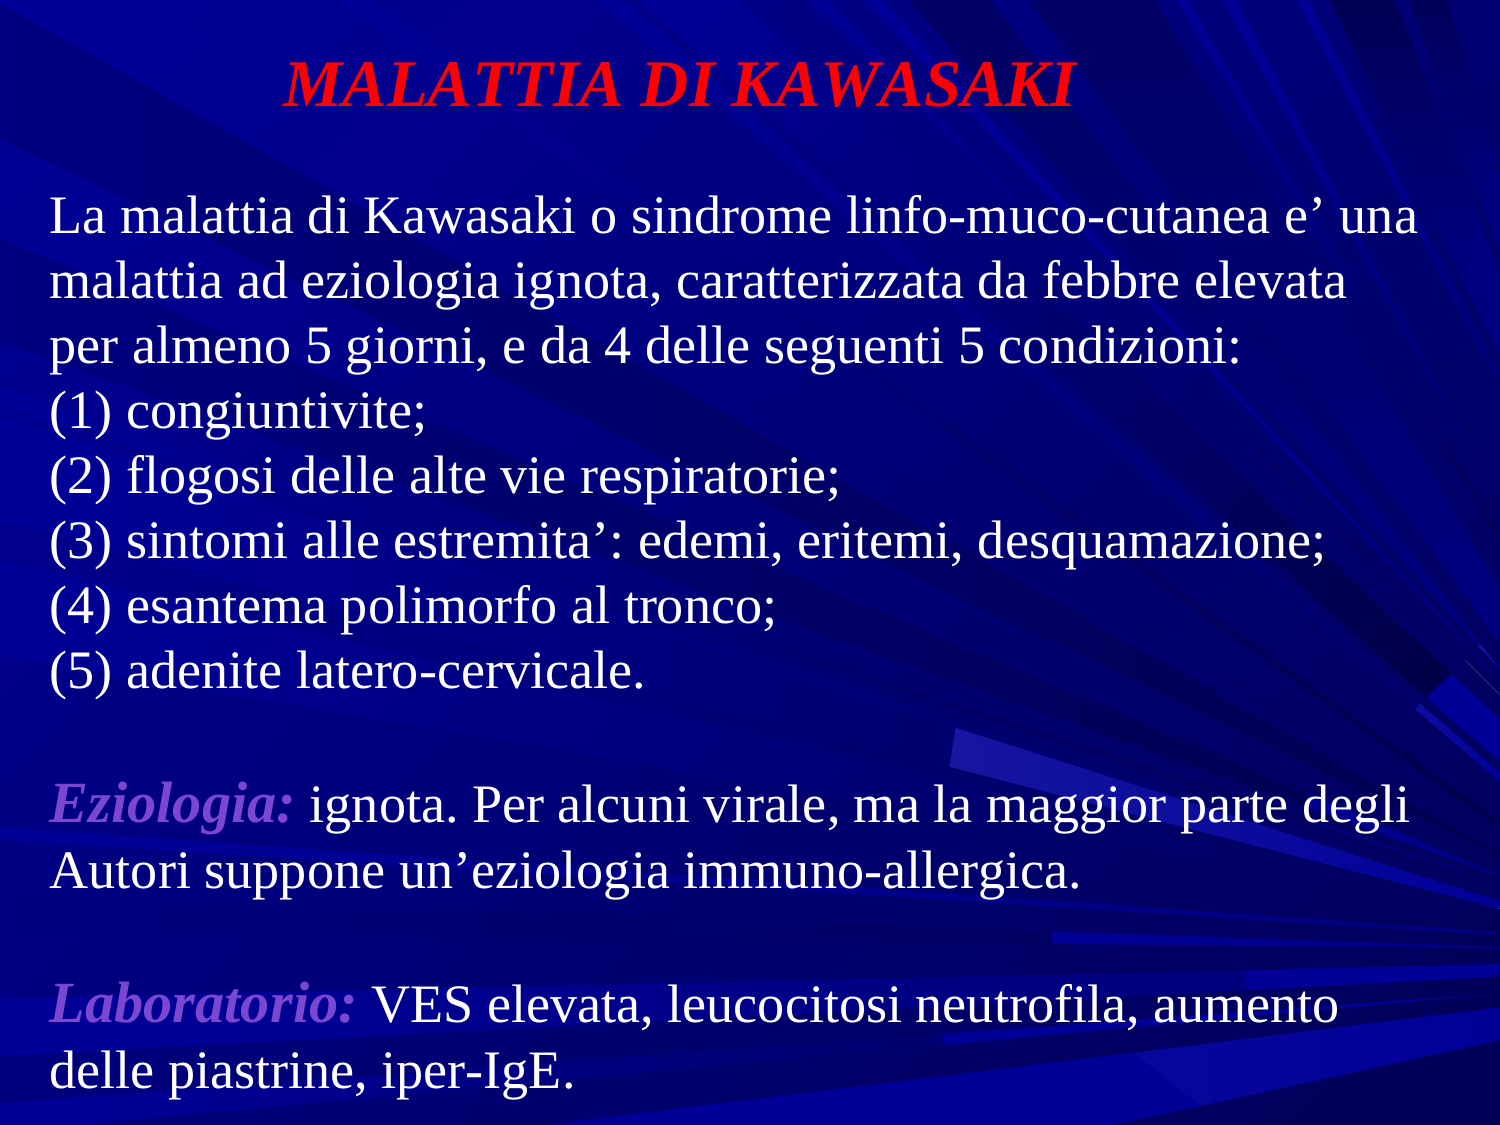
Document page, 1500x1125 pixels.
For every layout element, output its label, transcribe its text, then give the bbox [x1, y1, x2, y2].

text_box MALATTIA DI KAWASAKI La malattia di Kawasaki o sindrome linfo-muco-cutanea e’ una malattia ad eziologia ignota, caratterizzata da febbre elevata per almeno 5 giorni, e da 4 delle seguenti 5 condizioni: (1) congiuntivite; (2) flogosi delle alte vie respiratorie; (3) sintomi alle estremita’: edemi, eritemi, desquamazione; (4) esantema polimorfo al tronco; (5) adenite latero-cervicale. Eziologia: ignota. Per alcuni virale, ma la maggior parte degli Autori suppone un’eziologia immuno-allergica. Laboratorio: VES elevata, leucocitosi neutrofila, aumento delle piastrine, iper-IgE. [34, 31, 1438, 1107]
